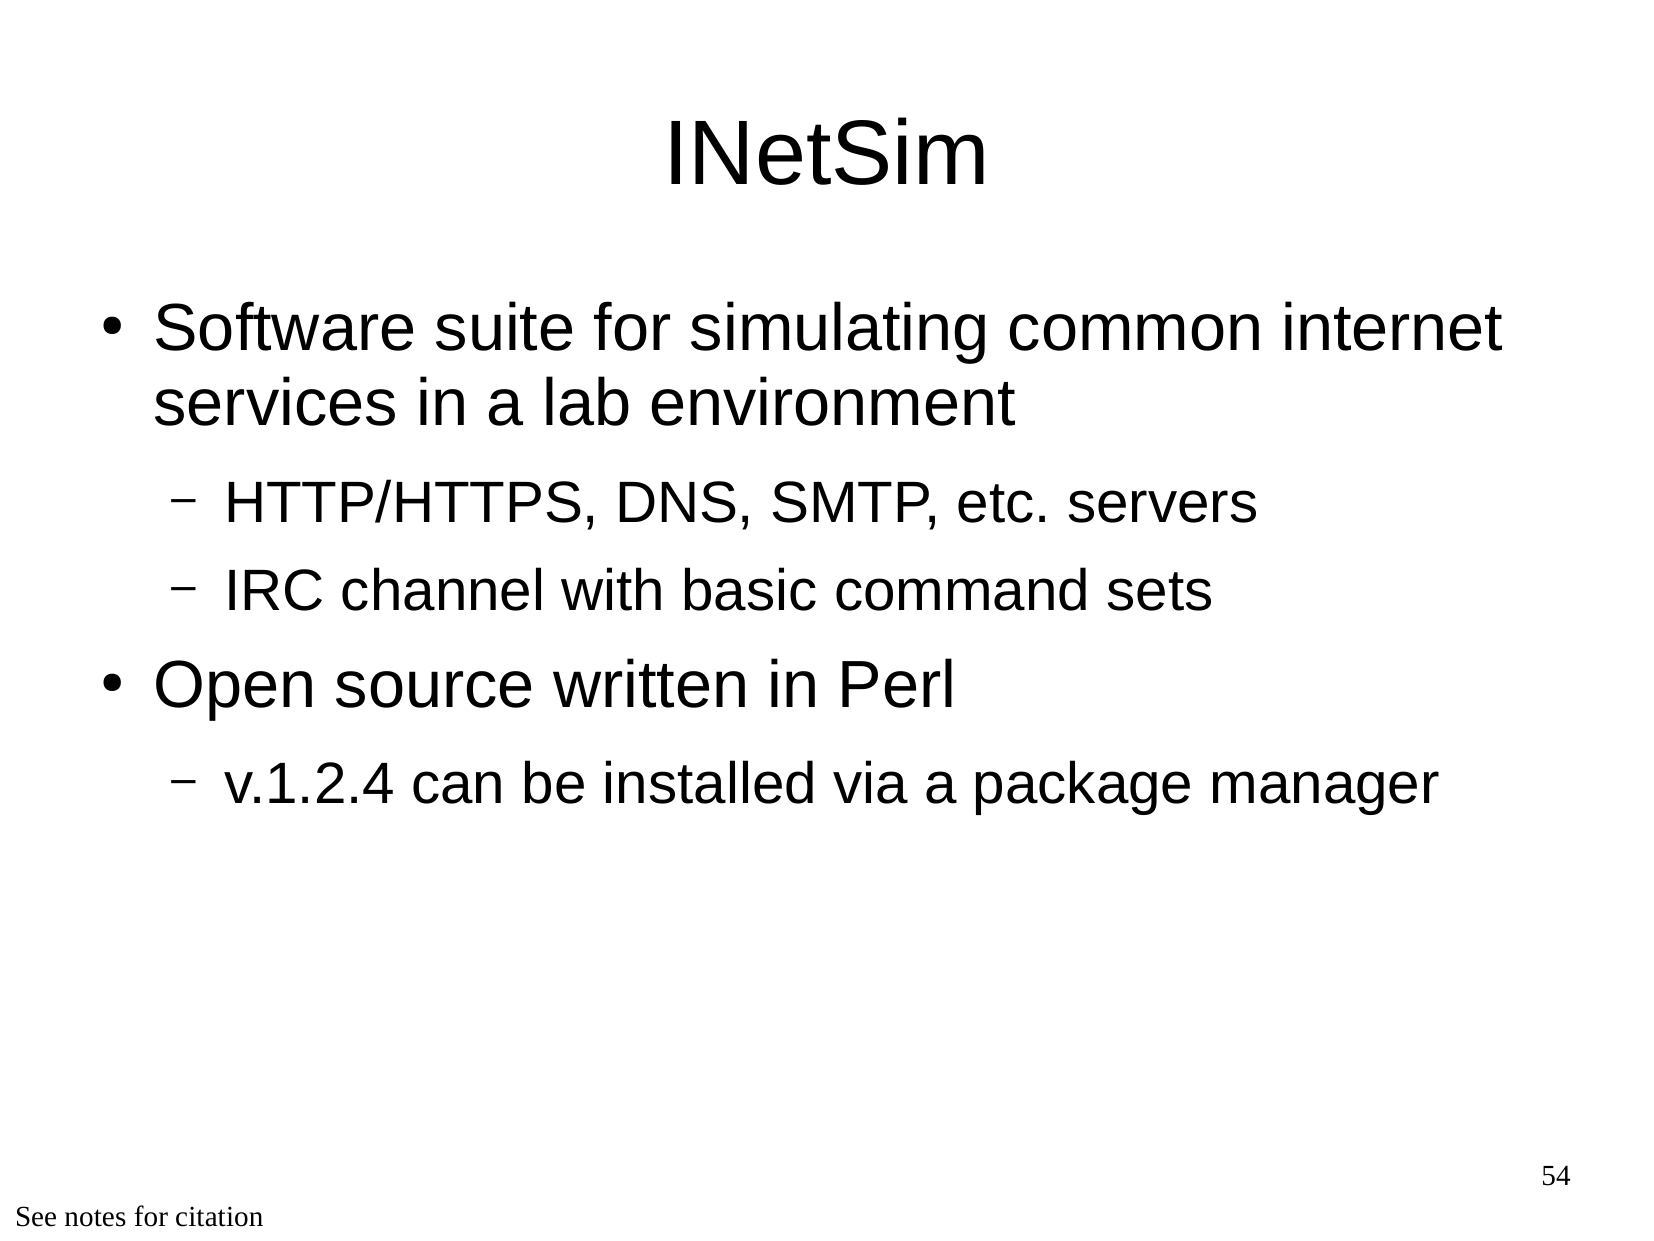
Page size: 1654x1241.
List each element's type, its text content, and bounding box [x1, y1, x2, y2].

title INetSim [82, 49, 1571, 257]
list Software suite for simulating common internet services in a lab environment HTTP/HTTPS, DNS, SMTP, etc. servers IRC channel with basic command sets Open source written in Perl v.1.2.4 can be installed via a package manager [82, 290, 1576, 1126]
